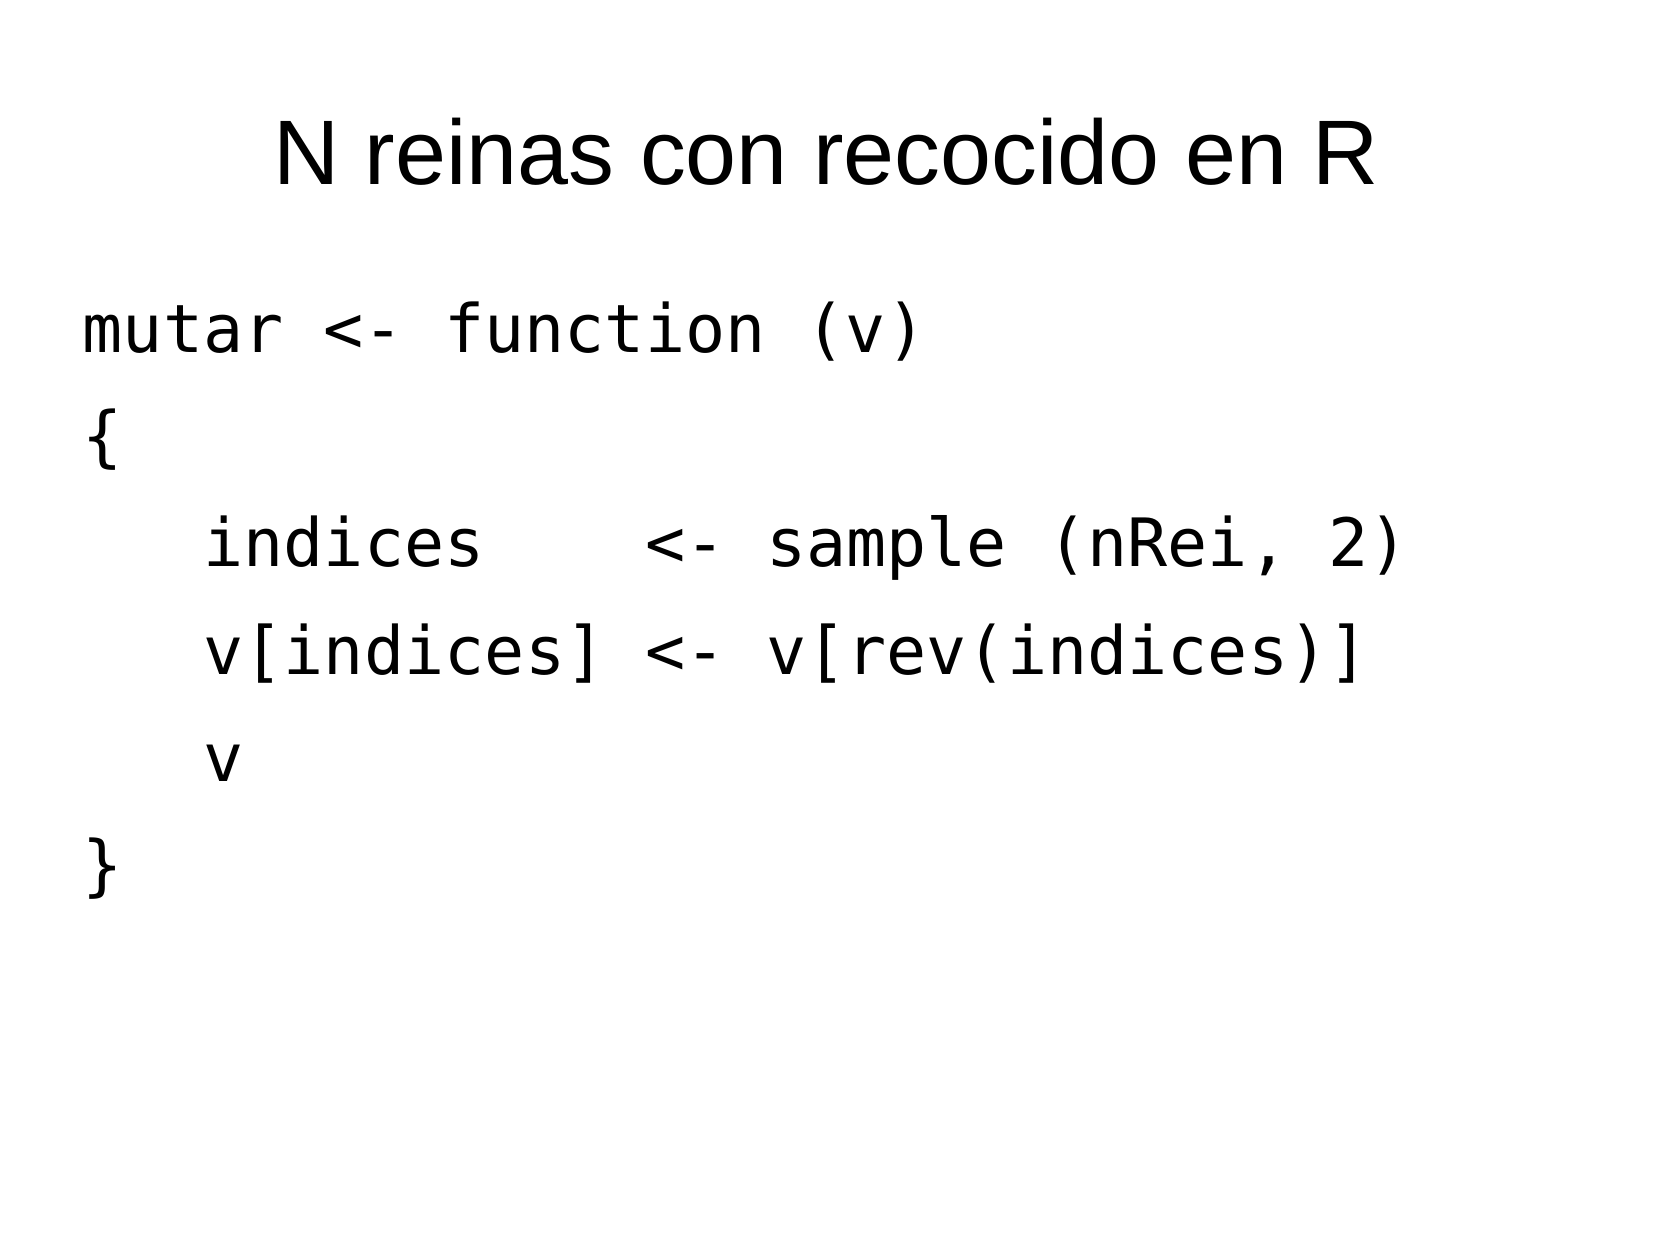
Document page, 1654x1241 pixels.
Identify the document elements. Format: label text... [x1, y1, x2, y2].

list mutar <- function (v) { indices <- sample (nRei, 2) v[indices] <- v[rev(indices)] v } [82, 290, 1571, 1182]
title N reinas con recocido en R [82, 49, 1571, 257]
